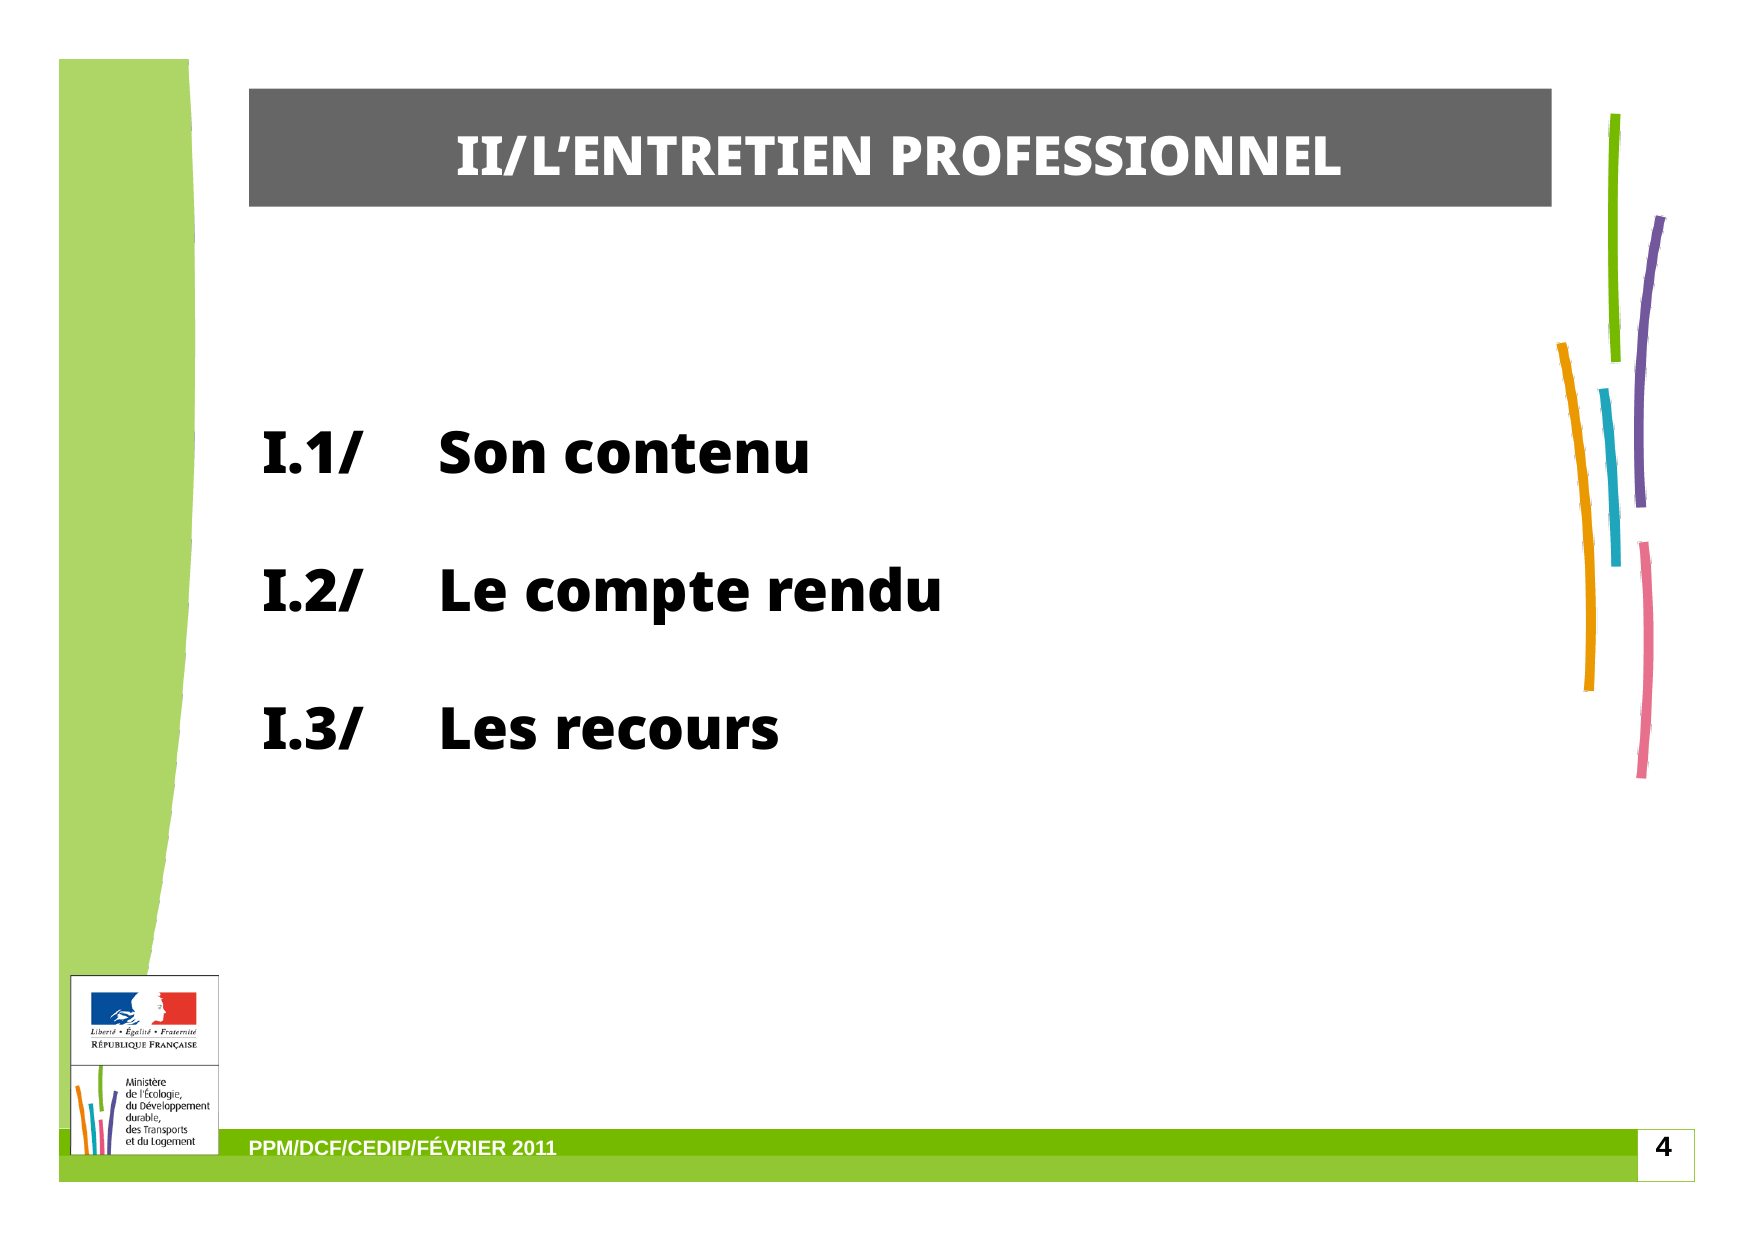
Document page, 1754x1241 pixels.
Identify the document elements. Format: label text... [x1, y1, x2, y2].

picture [59, 59, 1695, 1182]
text_box I.1/ Son contenu I.2/ Le compte rendu I.3/ Les recours [247, 403, 1551, 783]
text_box [249, 88, 1552, 109]
text_box [249, 202, 1552, 207]
text_box II/ L’ENTRETIEN PROFESSIONNEL [249, 109, 1552, 202]
text_box PPM/DCF/CEDIP/FÉVRIER 2011 [233, 1129, 592, 1169]
